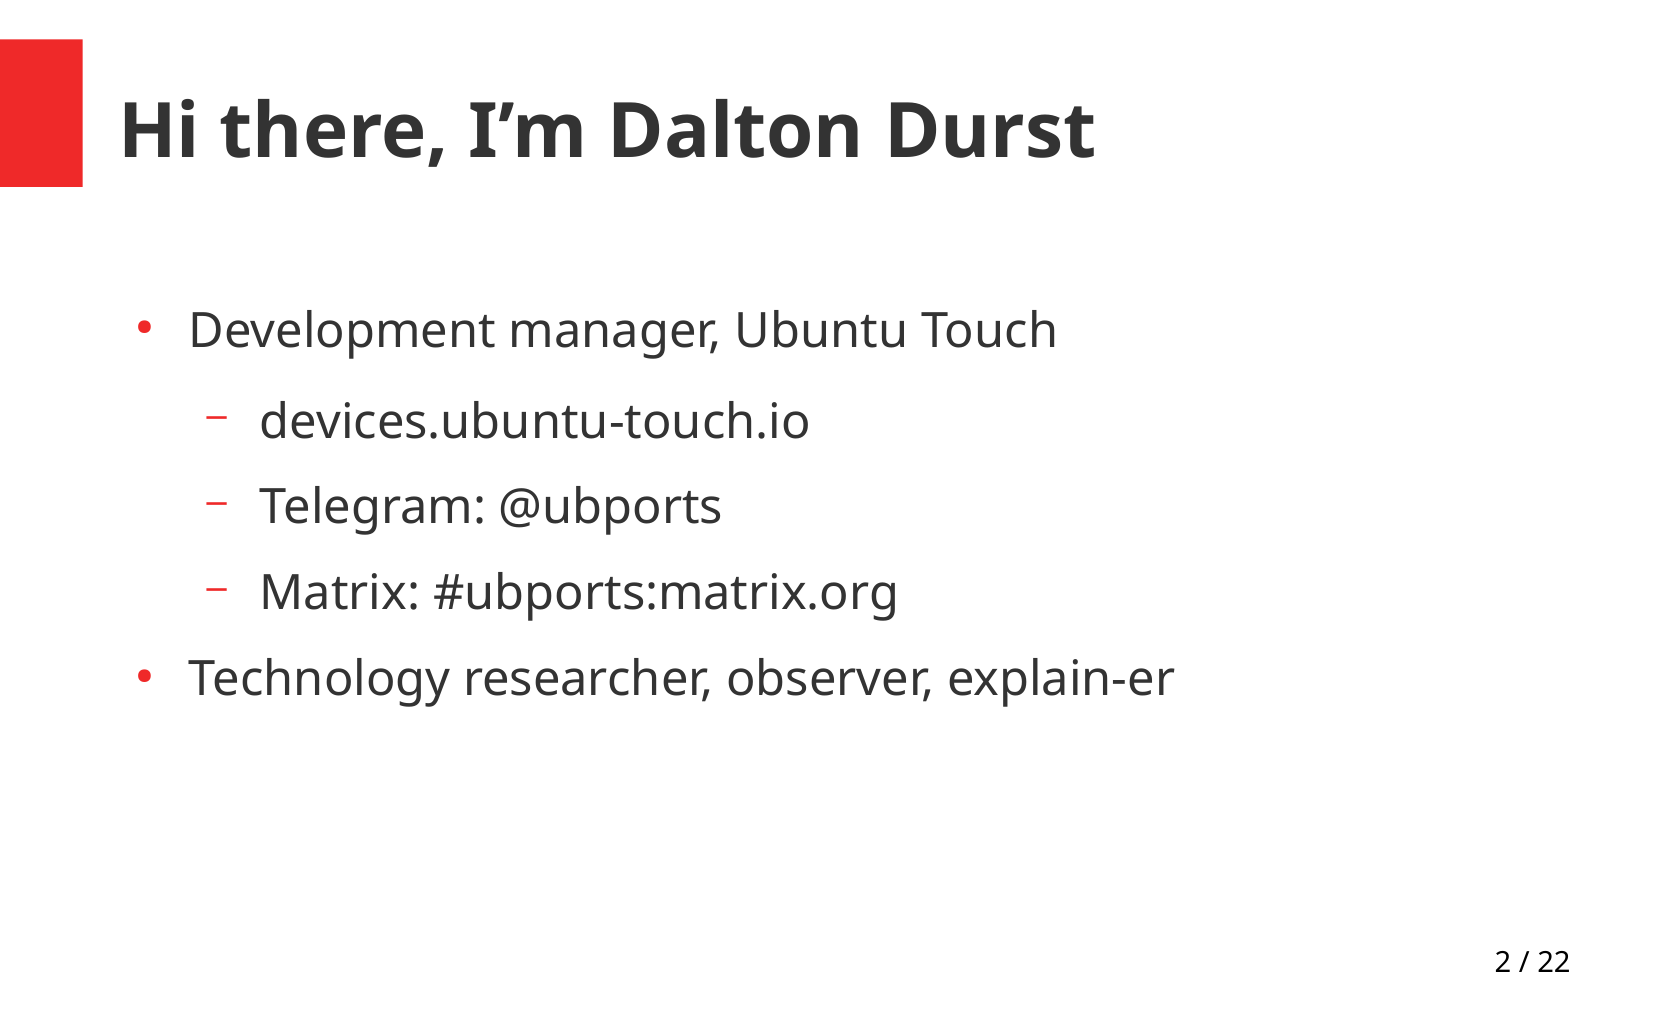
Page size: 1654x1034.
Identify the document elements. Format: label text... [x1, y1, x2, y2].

list Development manager, Ubuntu Touch devices.ubuntu-touch.io Telegram: @ubports Matrix: #ubports:matrix.org Technology researcher, observer, explain-er [118, 295, 1536, 895]
title Hi there, I’m Dalton Durst [118, 41, 1571, 214]
